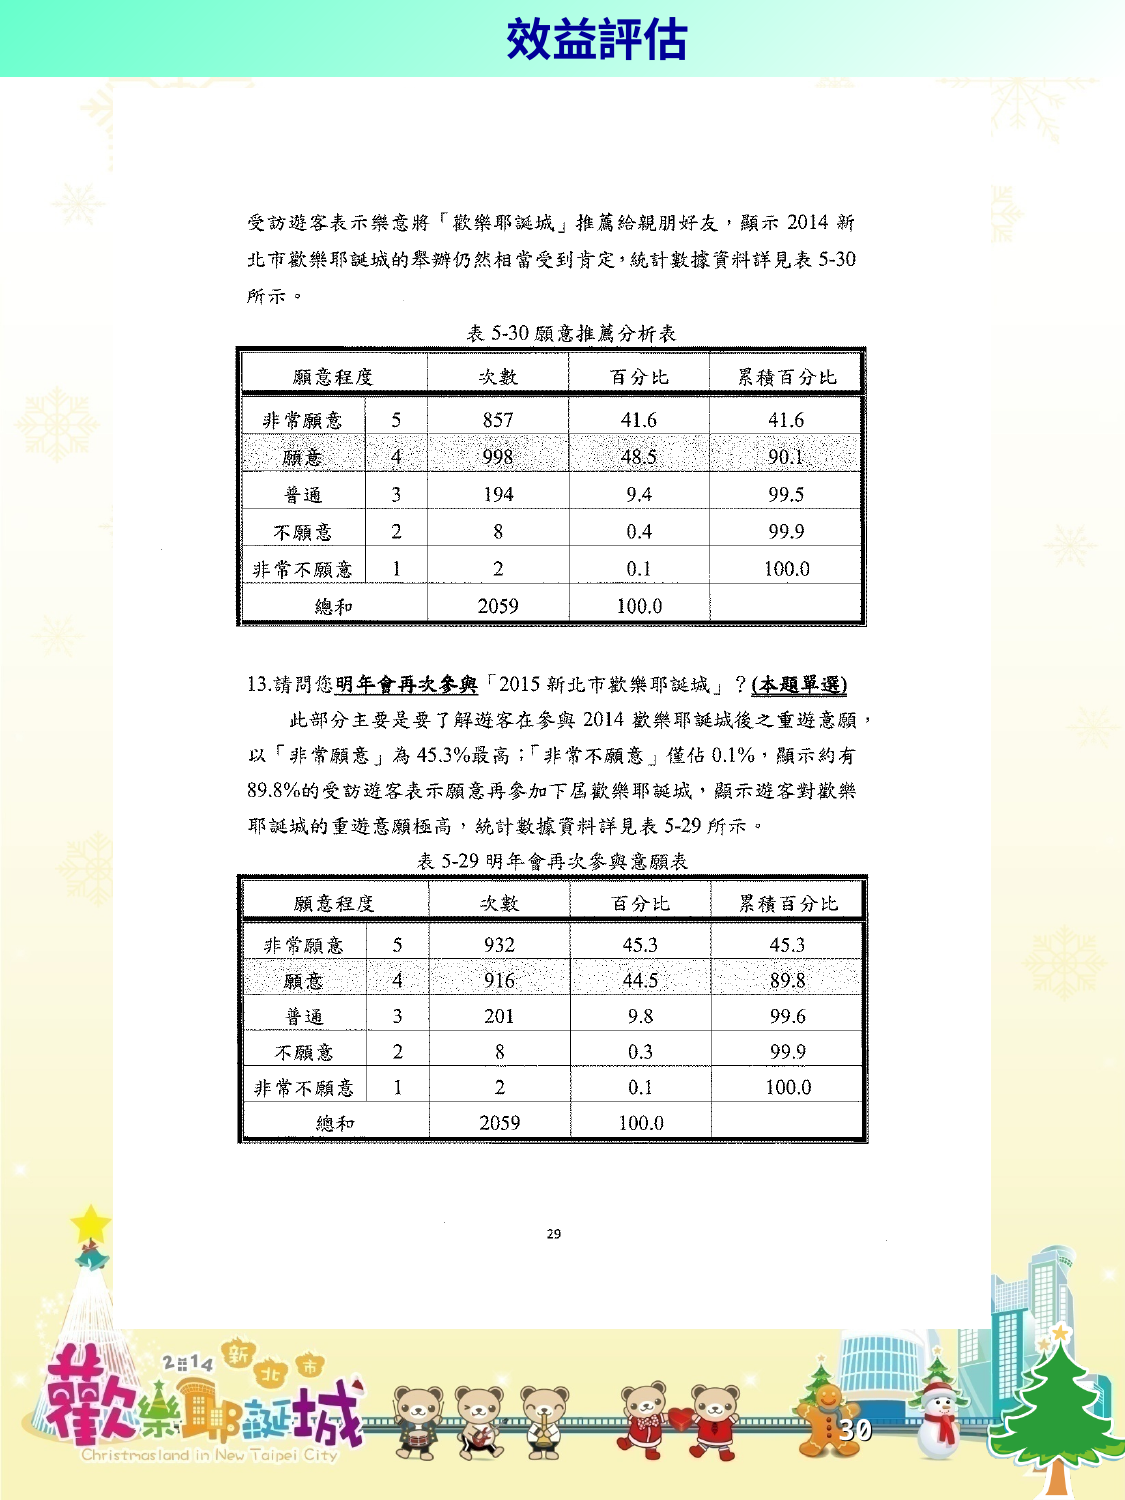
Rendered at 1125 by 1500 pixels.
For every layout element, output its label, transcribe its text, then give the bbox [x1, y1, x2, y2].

picture [113, 88, 991, 1329]
text_box 30 [822, 1390, 1085, 1471]
title 效益評估 [196, 0, 1000, 76]
